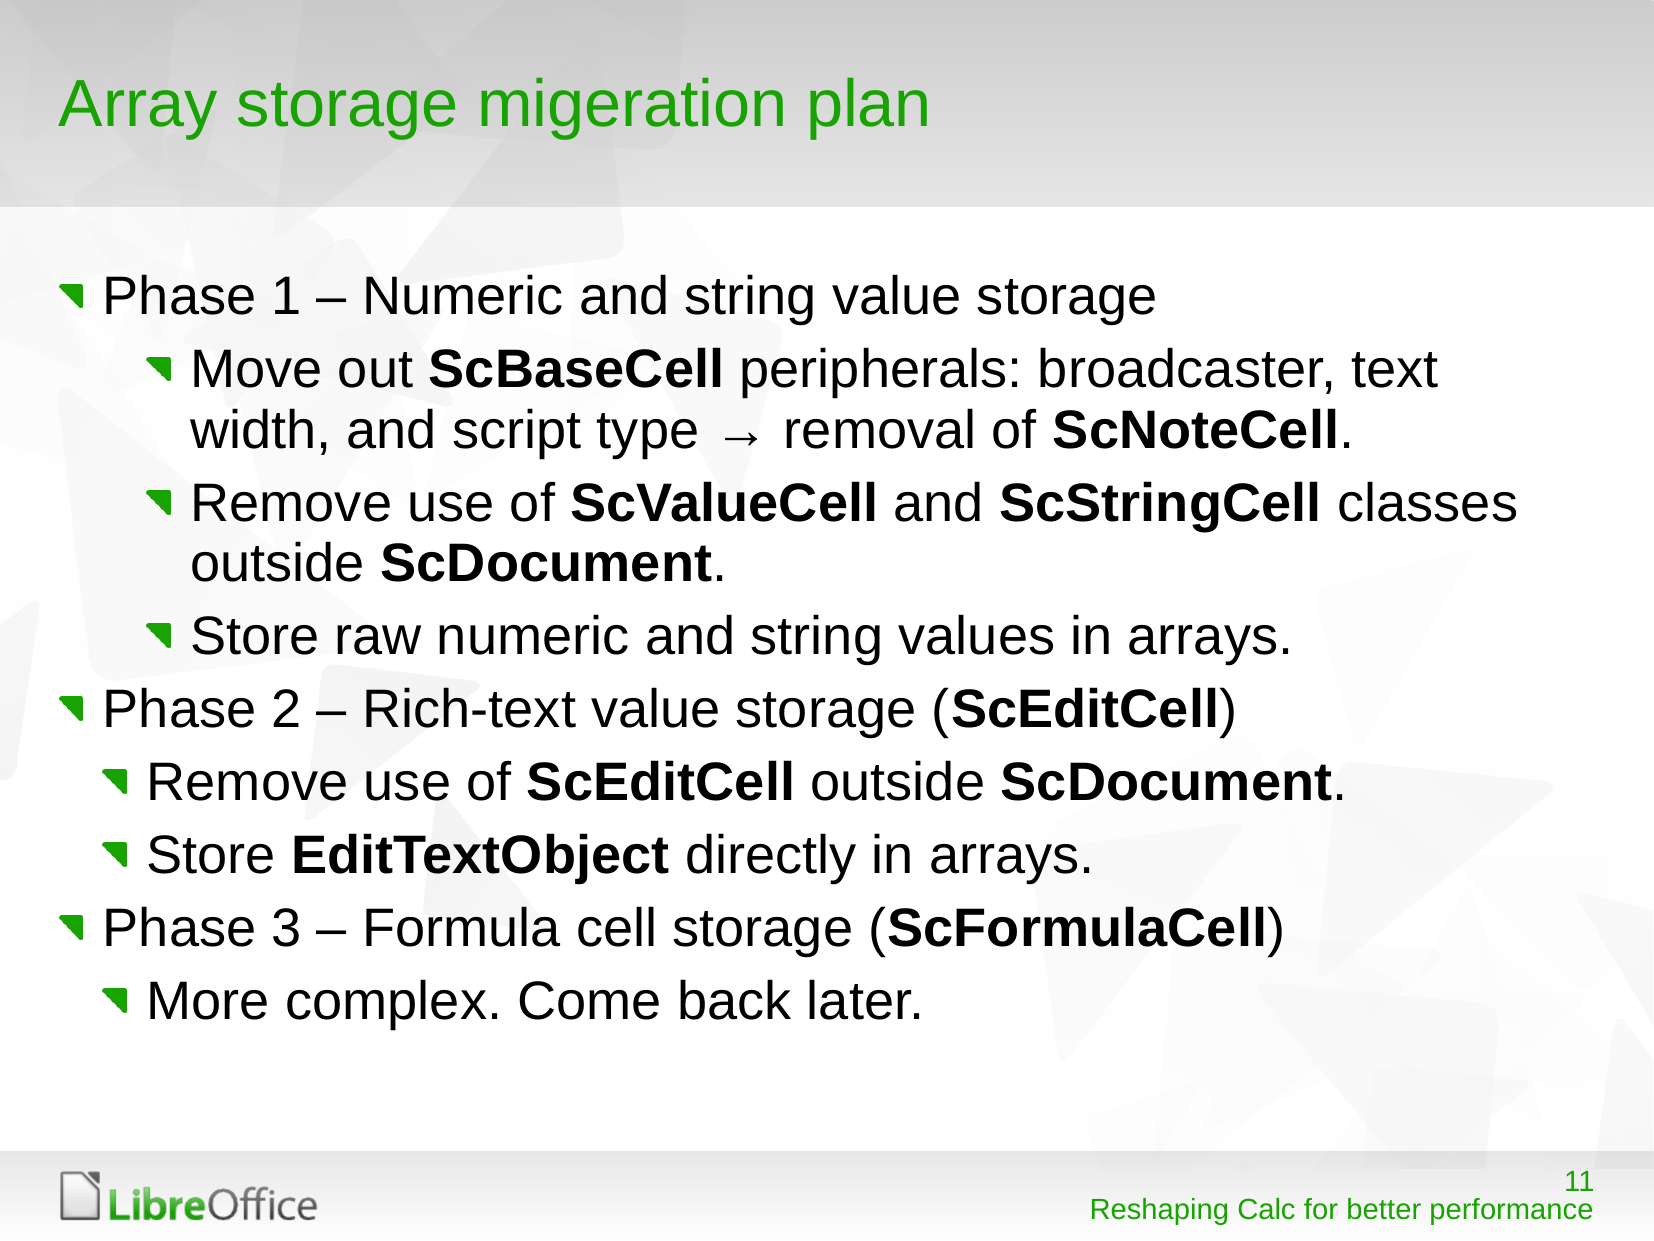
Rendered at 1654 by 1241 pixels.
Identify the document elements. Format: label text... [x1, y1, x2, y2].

picture [41, 1152, 337, 1240]
list Phase 1 – Numeric and string value storage Move out ScBaseCell peripherals: broadcaster, text width, and script type → removal of ScNoteCell. Remove use of ScValueCell and ScStringCell classes outside ScDocument. Store raw numeric and string values in arrays. Phase 2 – Rich-text value storage (ScEditCell) Remove use of ScEditCell outside ScDocument. Store EditTextObject directly in arrays. Phase 3 – Formula cell storage (ScFormulaCell) More complex. Come back later. [59, 265, 1595, 1114]
picture [915, 548, 1654, 1169]
title Array storage migeration plan [59, 29, 1595, 178]
picture [0, 0, 783, 931]
